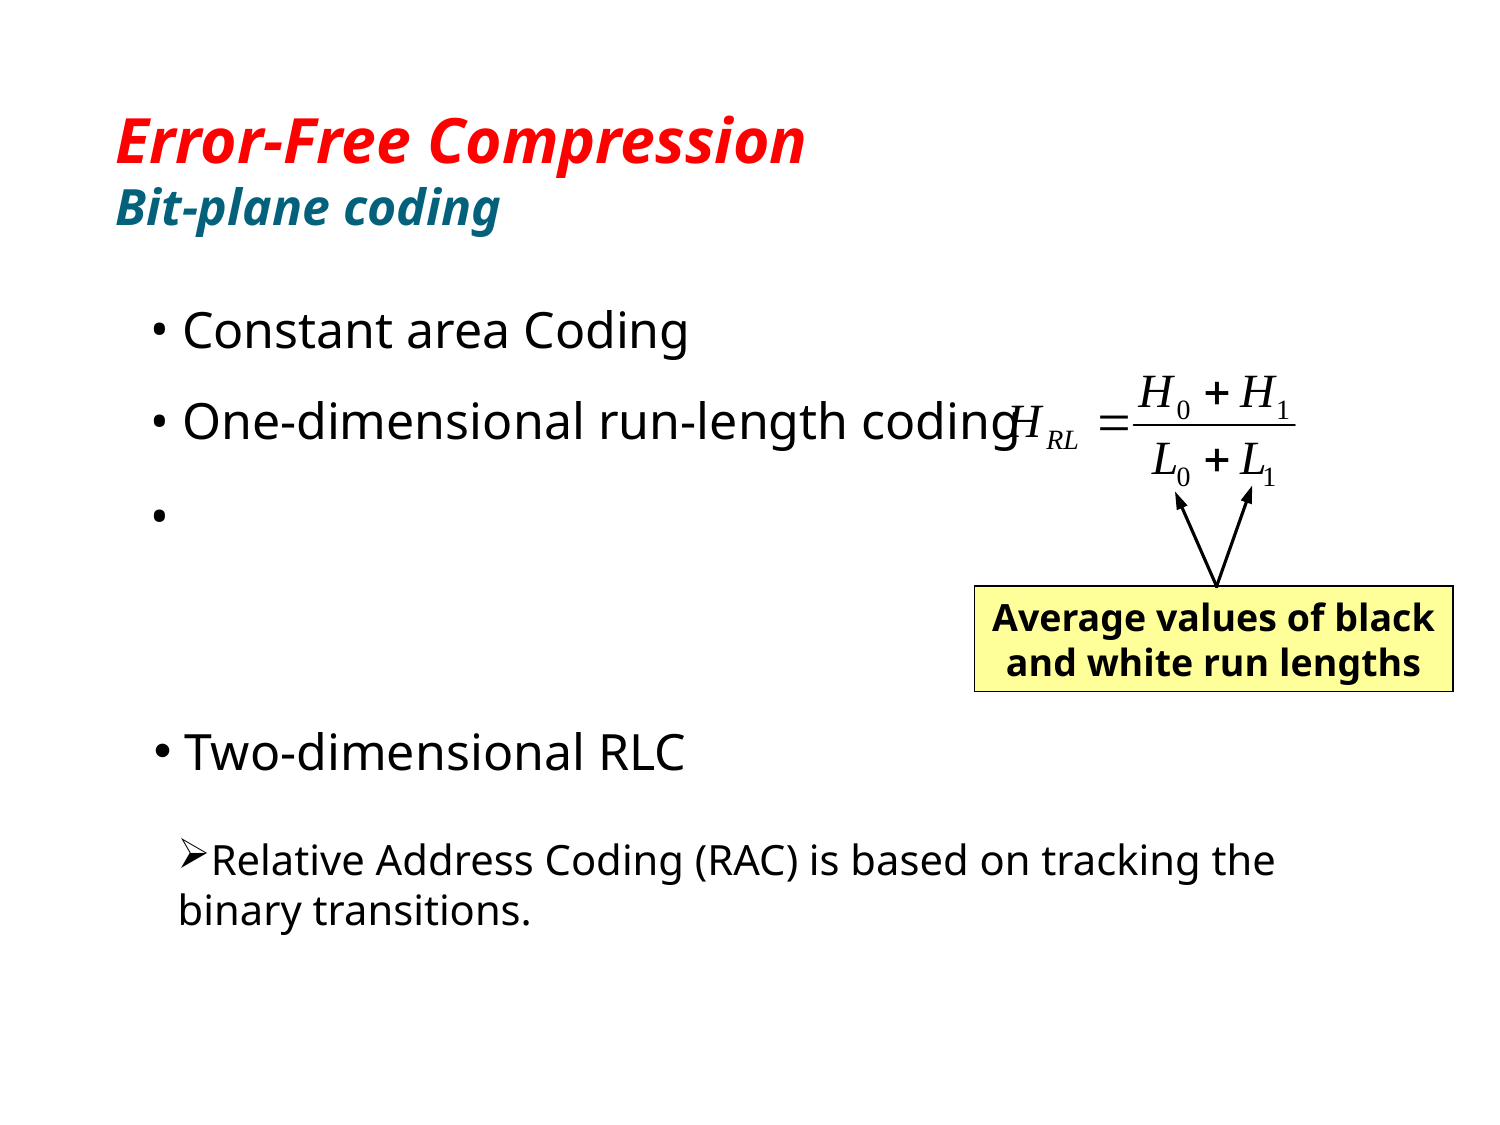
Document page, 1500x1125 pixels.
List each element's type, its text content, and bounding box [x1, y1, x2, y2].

text_box Error-Free Compression Bit-plane coding [101, 55, 1377, 244]
text_box Relative Address Coding (RAC) is based on tracking the binary transitions. [162, 826, 1379, 942]
text_box Average values of black and white run lengths [974, 586, 1453, 692]
chart [998, 361, 1306, 498]
text_box Two-dimensional RLC [139, 712, 741, 788]
text_box Constant area Coding One-dimensional run-length coding [1182, 498, 1244, 558]
text_box Constant area Coding One-dimensional run-length coding [135, 290, 1400, 558]
